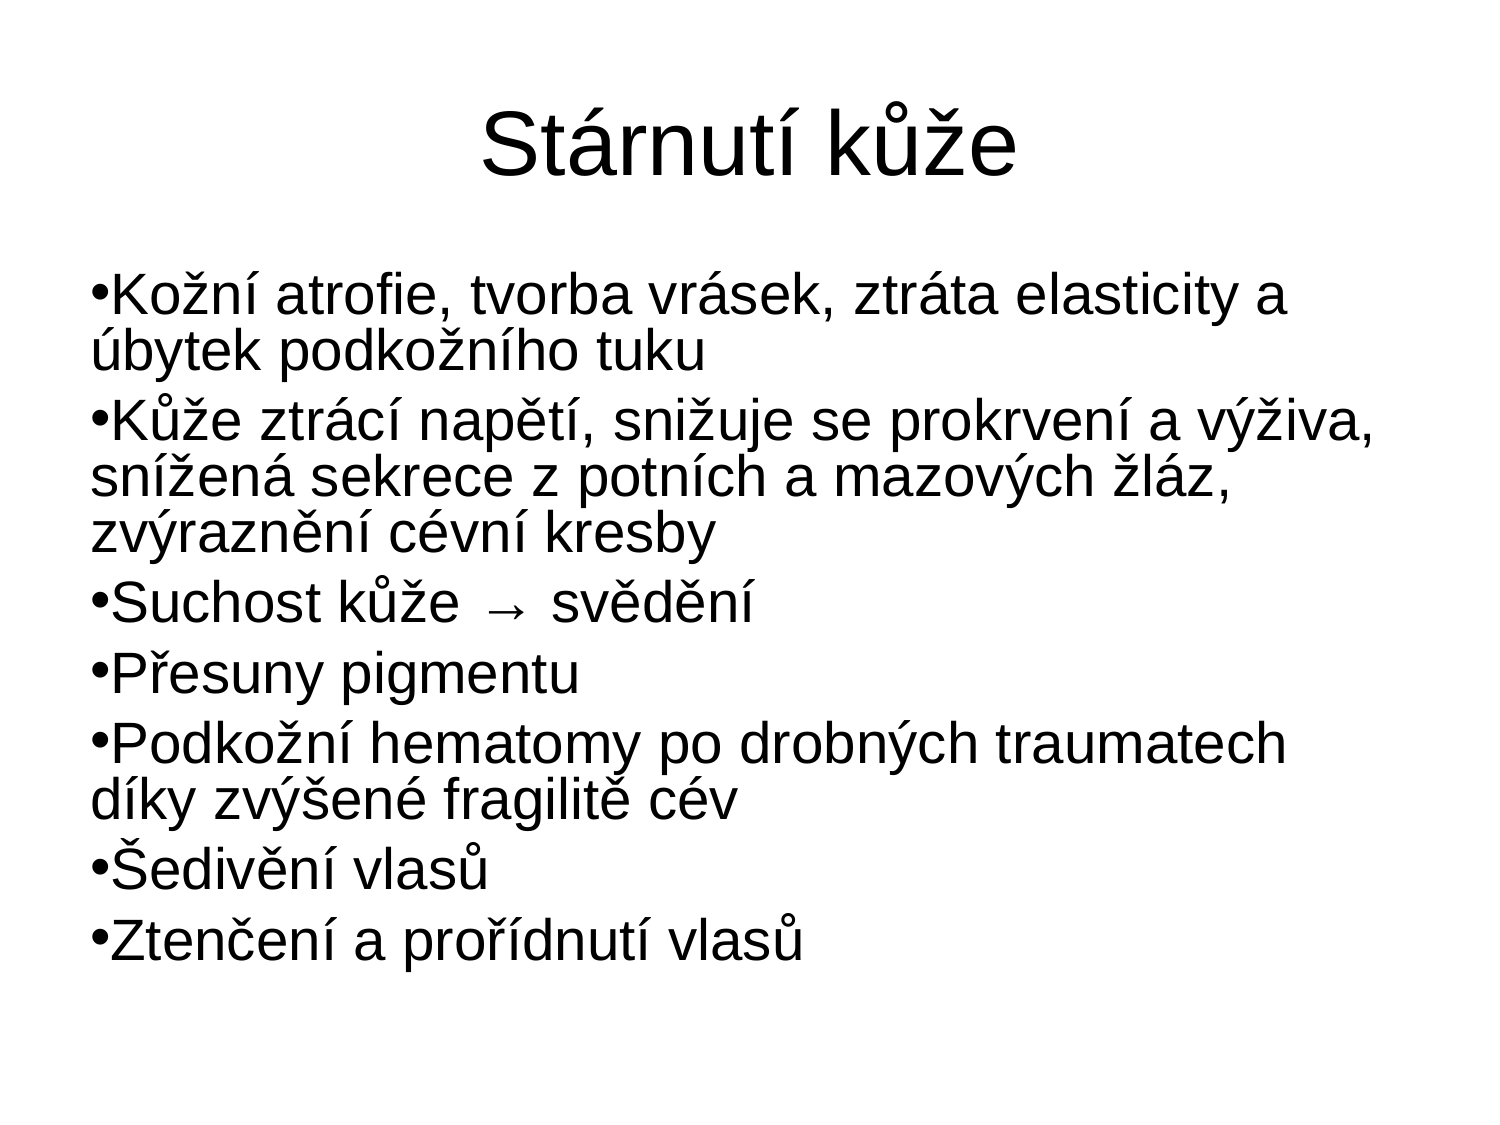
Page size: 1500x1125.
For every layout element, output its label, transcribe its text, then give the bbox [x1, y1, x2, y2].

list Kožní atrofie, tvorba vrásek, ztráta elasticity a úbytek podkožního tuku Kůže ztrácí napětí, snižuje se prokrvení a výživa, snížená sekrece z potních a mazových žláz, zvýraznění cévní kresby Suchost kůže → svědění Přesuny pigmentu Podkožní hematomy po drobných traumatech díky zvýšené fragilitě cév Šedivění vlasů Ztenčení a prořídnutí vlasů [75, 262, 1426, 1005]
title Stárnutí kůže [75, 45, 1426, 233]
